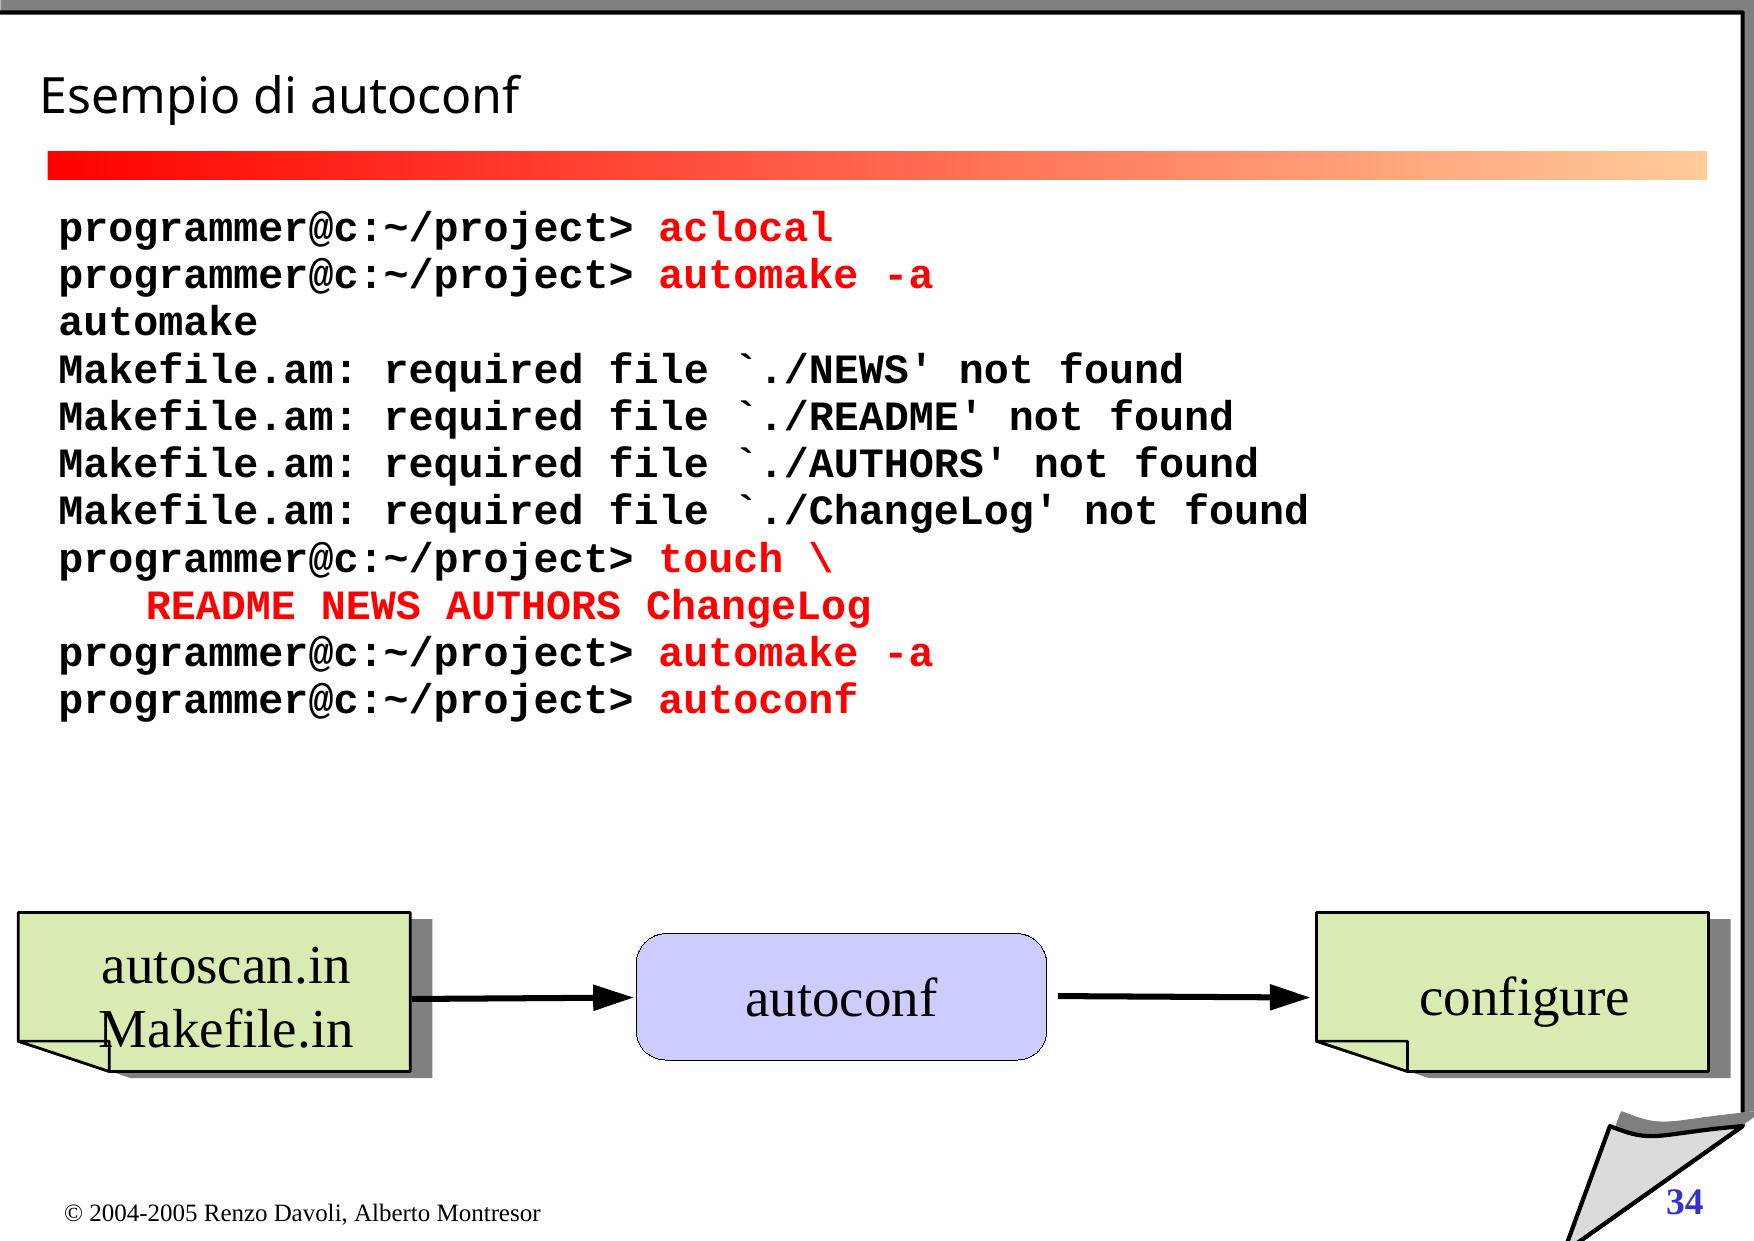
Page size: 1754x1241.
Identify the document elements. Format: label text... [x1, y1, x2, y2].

list programmer@c:~/project> aclocal programmer@c:~/project> automake -a automake Makefile.am: required file `./NEWS' not found Makefile.am: required file `./README' not found Makefile.am: required file `./AUTHORS' not found Makefile.am: required file `./ChangeLog' not found programmer@c:~/project> touch \ README NEWS AUTHORS ChangeLog programmer@c:~/project> automake -a programmer@c:~/project> autoconf [58, 206, 1696, 834]
text_box autoconf [636, 933, 1047, 1061]
title Esempio di autoconf [40, 49, 1714, 144]
picture [4, 908, 449, 1084]
list [116, 234, 1754, 846]
picture [1302, 908, 1747, 1084]
